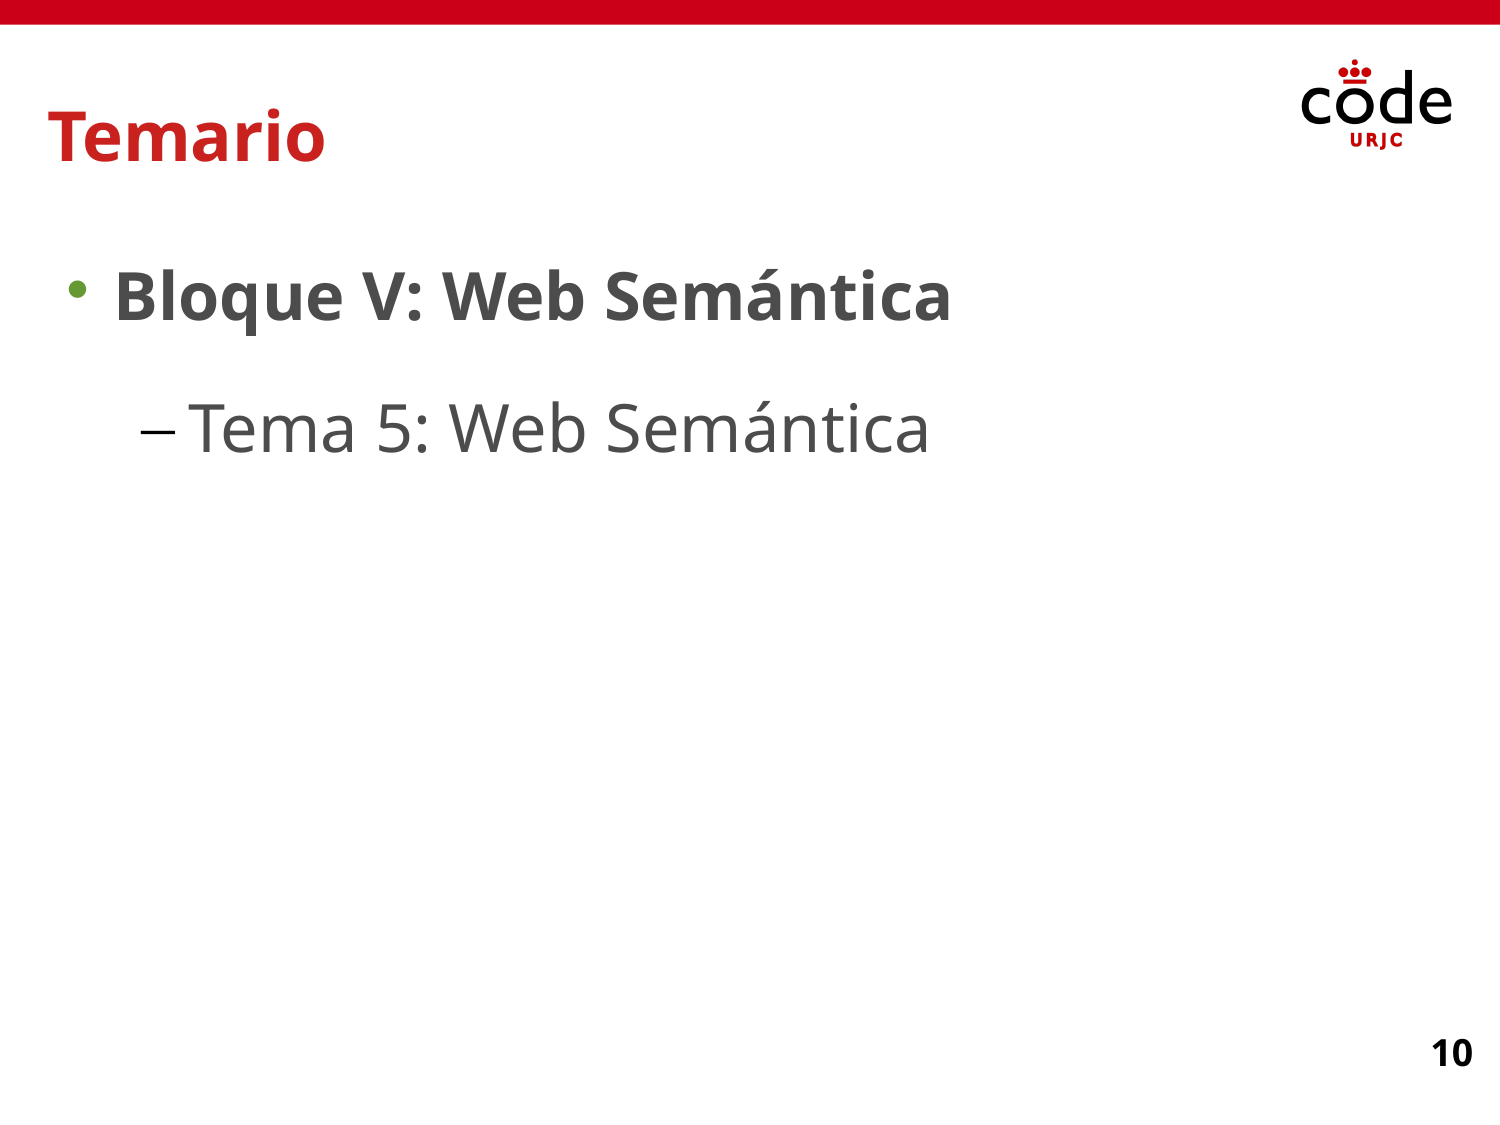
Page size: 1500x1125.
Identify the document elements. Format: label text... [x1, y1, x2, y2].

list Bloque V: Web Semántica Tema 5: Web Semántica [51, 259, 1436, 1013]
title Temario [32, 79, 1383, 189]
picture [1284, 50, 1468, 161]
